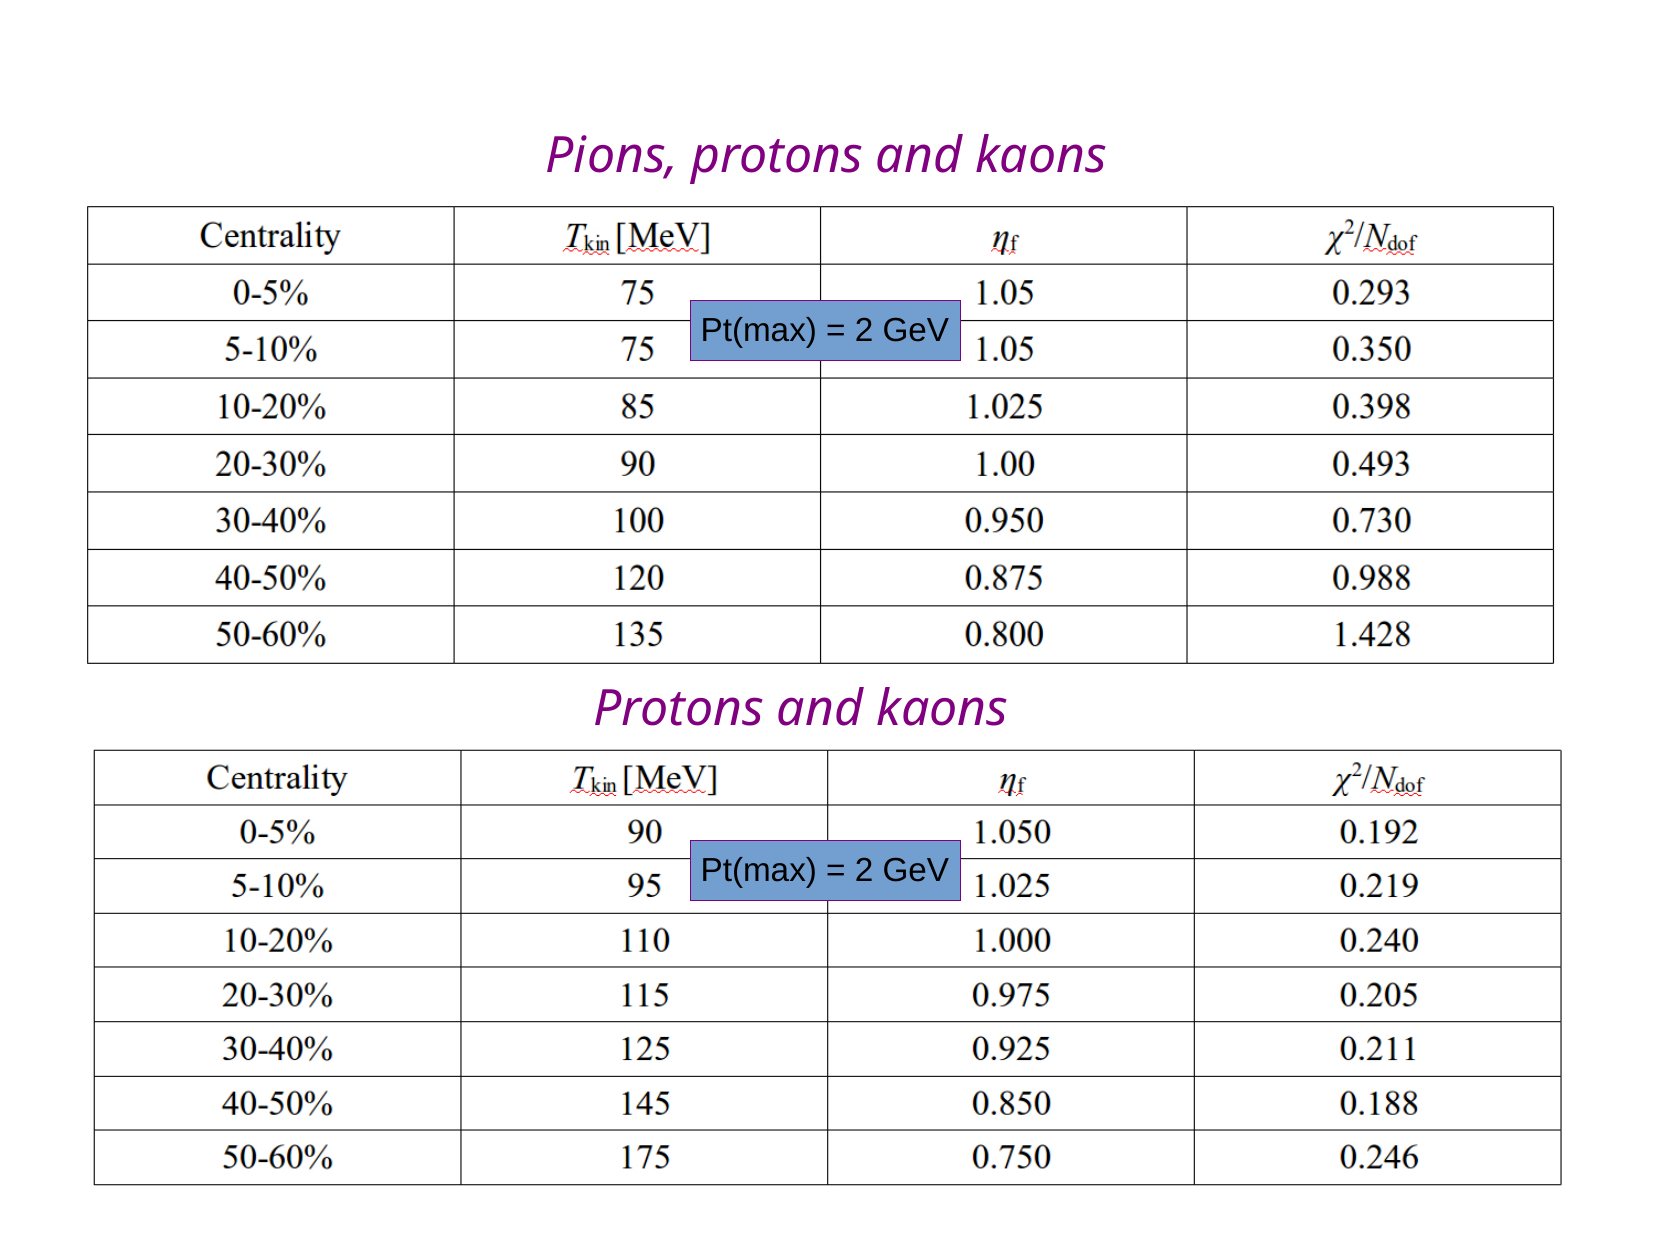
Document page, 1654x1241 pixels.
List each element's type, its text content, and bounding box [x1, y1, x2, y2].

picture [75, 194, 1564, 675]
text_box Pt(max) = 2 GeV [690, 300, 961, 361]
picture [75, 734, 1576, 1201]
title Pions, protons and kaons [82, 49, 1571, 257]
title Protons and kaons [56, 602, 1546, 811]
text_box Pt(max) = 2 GeV [690, 840, 961, 901]
